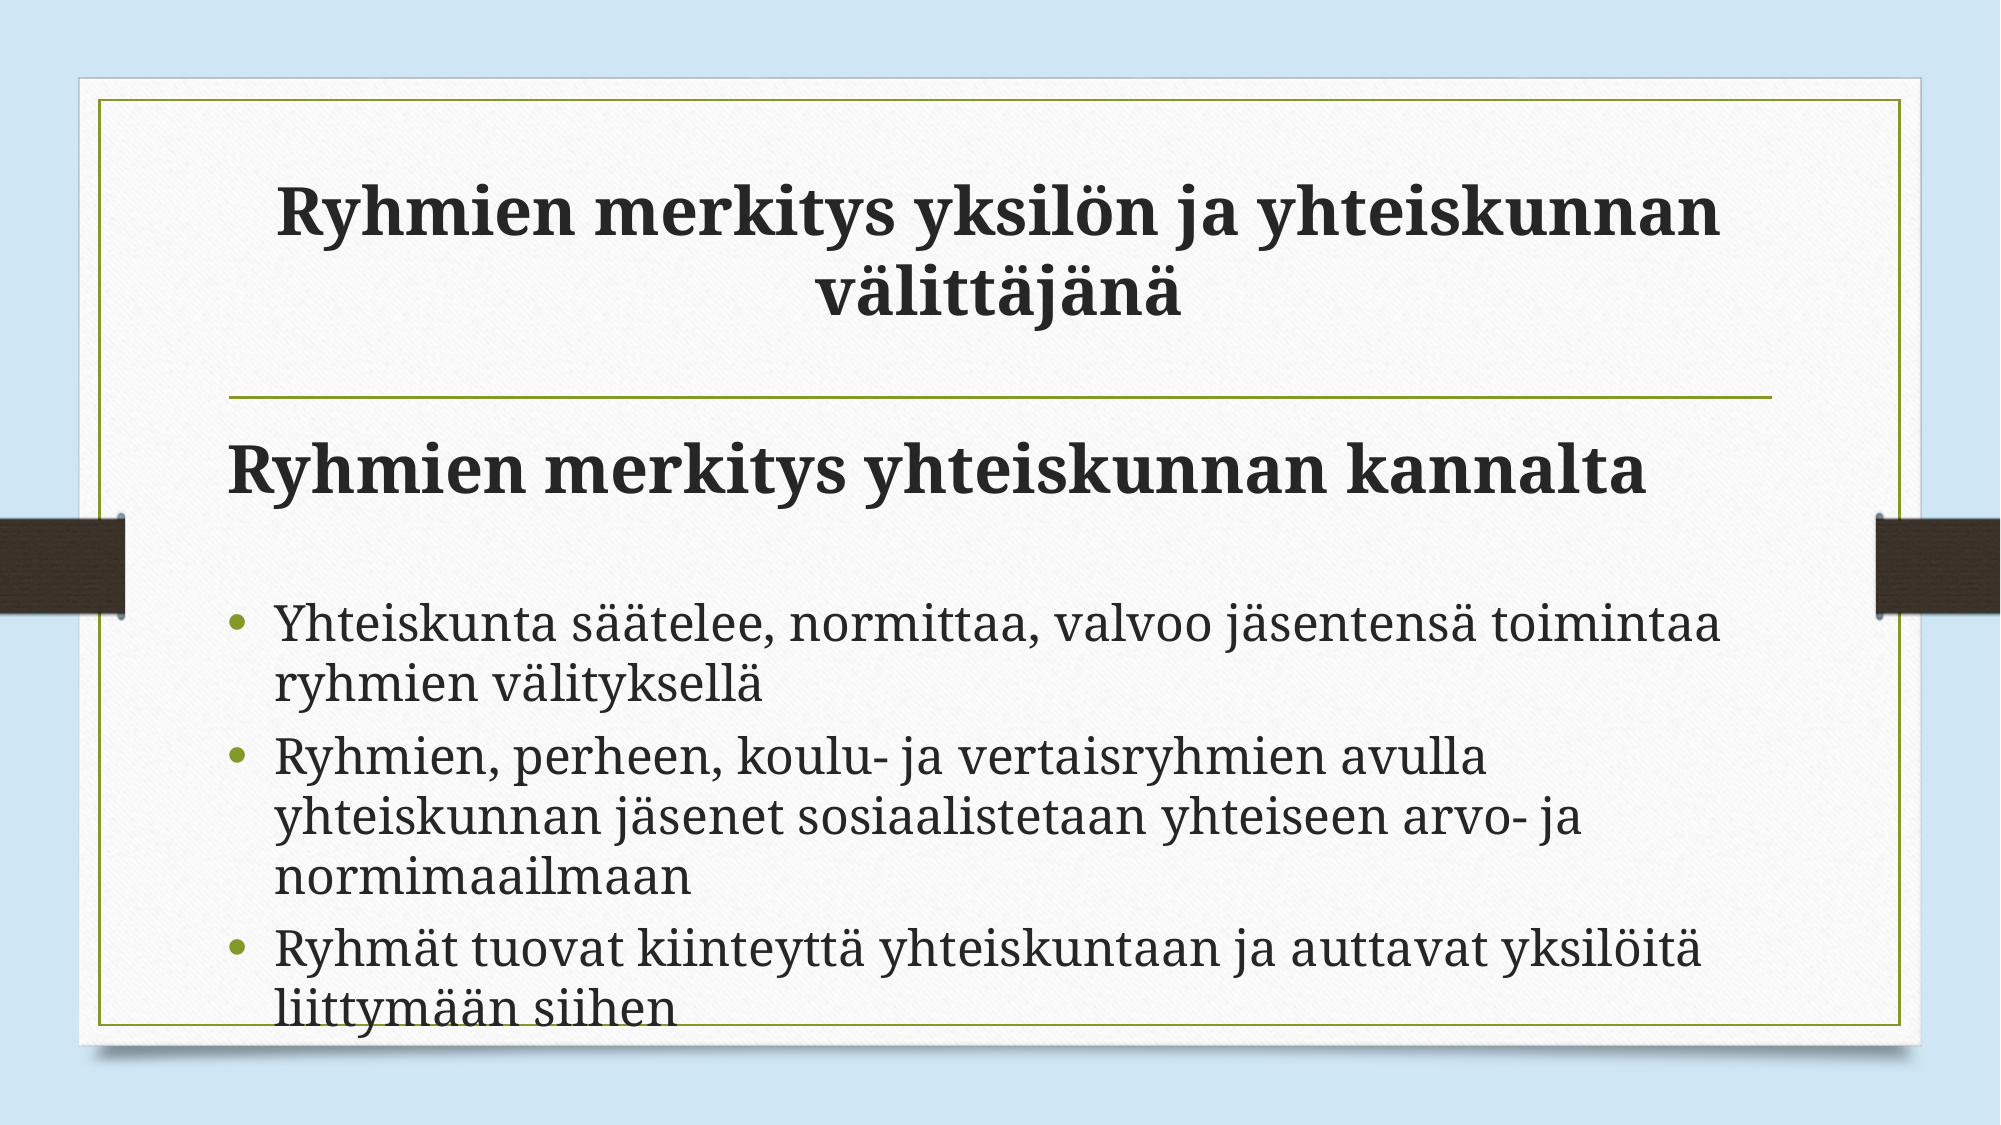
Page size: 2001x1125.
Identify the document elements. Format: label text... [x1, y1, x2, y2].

picture [0, 0, 2001, 1125]
title Ryhmien merkitys yksilön ja yhteiskunnan välittäjänä [212, 161, 1788, 375]
list Ryhmien merkitys yhteiskunnan kannalta Yhteiskunta säätelee, normittaa, valvoo jäsentensä toimintaa ryhmien välityksellä Ryhmien, perheen, koulu- ja vertaisryhmien avulla yhteiskunnan jäsenet sosiaalistetaan yhteiseen arvo- ja normimaailmaan Ryhmät tuovat kiinteyttä yhteiskuntaan ja auttavat yksilöitä liittymään siihen [212, 419, 1788, 964]
